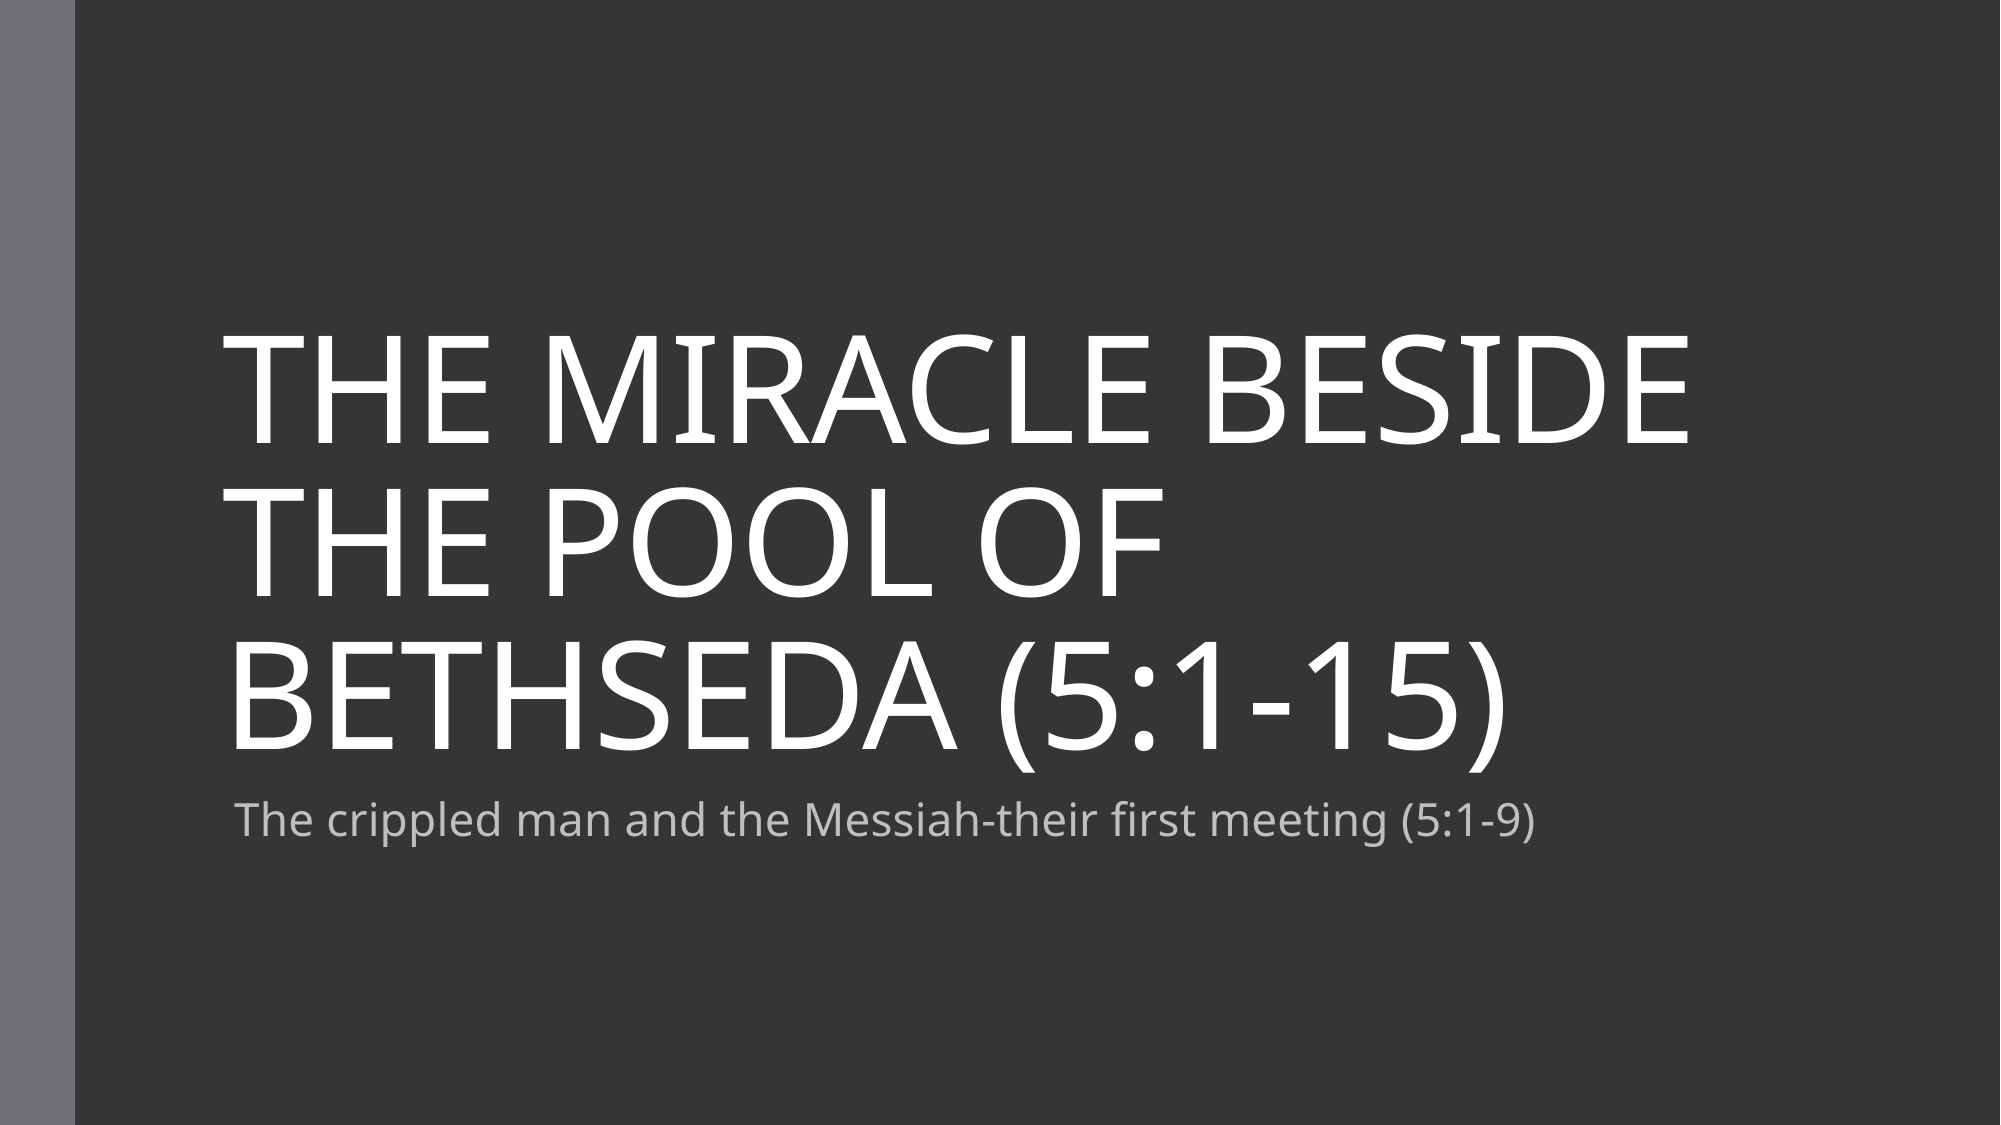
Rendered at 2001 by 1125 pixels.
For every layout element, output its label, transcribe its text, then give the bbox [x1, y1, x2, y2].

title THE MIRACLE BESIDE THE POOL OF BETHSEDA (5:1-15) [206, 124, 1752, 787]
subtitle The crippled man and the Messiah-their first meeting (5:1-9) [206, 787, 1752, 1066]
